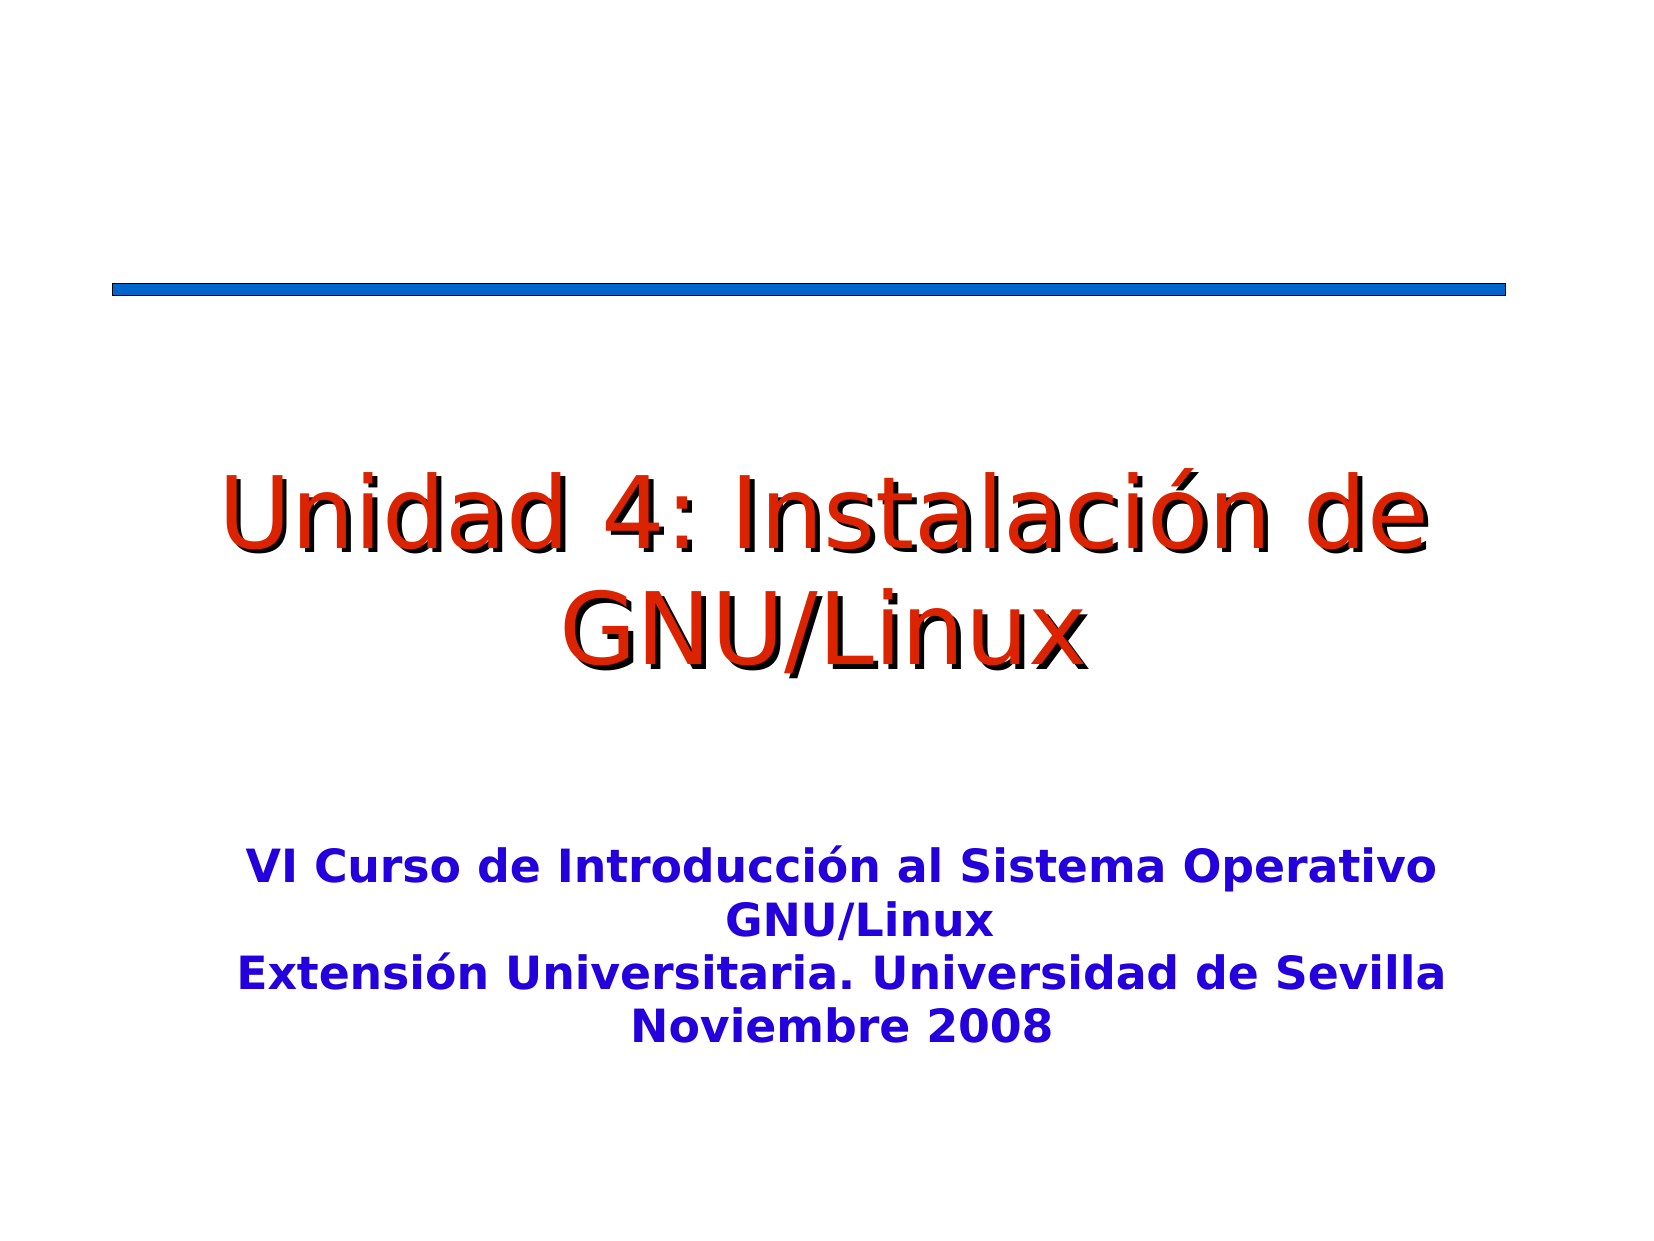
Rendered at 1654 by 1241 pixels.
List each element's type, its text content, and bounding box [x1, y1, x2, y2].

title Unidad 4: Instalación de GNU/Linux [118, 353, 1531, 790]
text_box VI Curso de Introducción al Sistema Operativo GNU/Linux Extensión Universitaria. Universidad de Sevilla Noviembre 2008 [118, 826, 1531, 1068]
